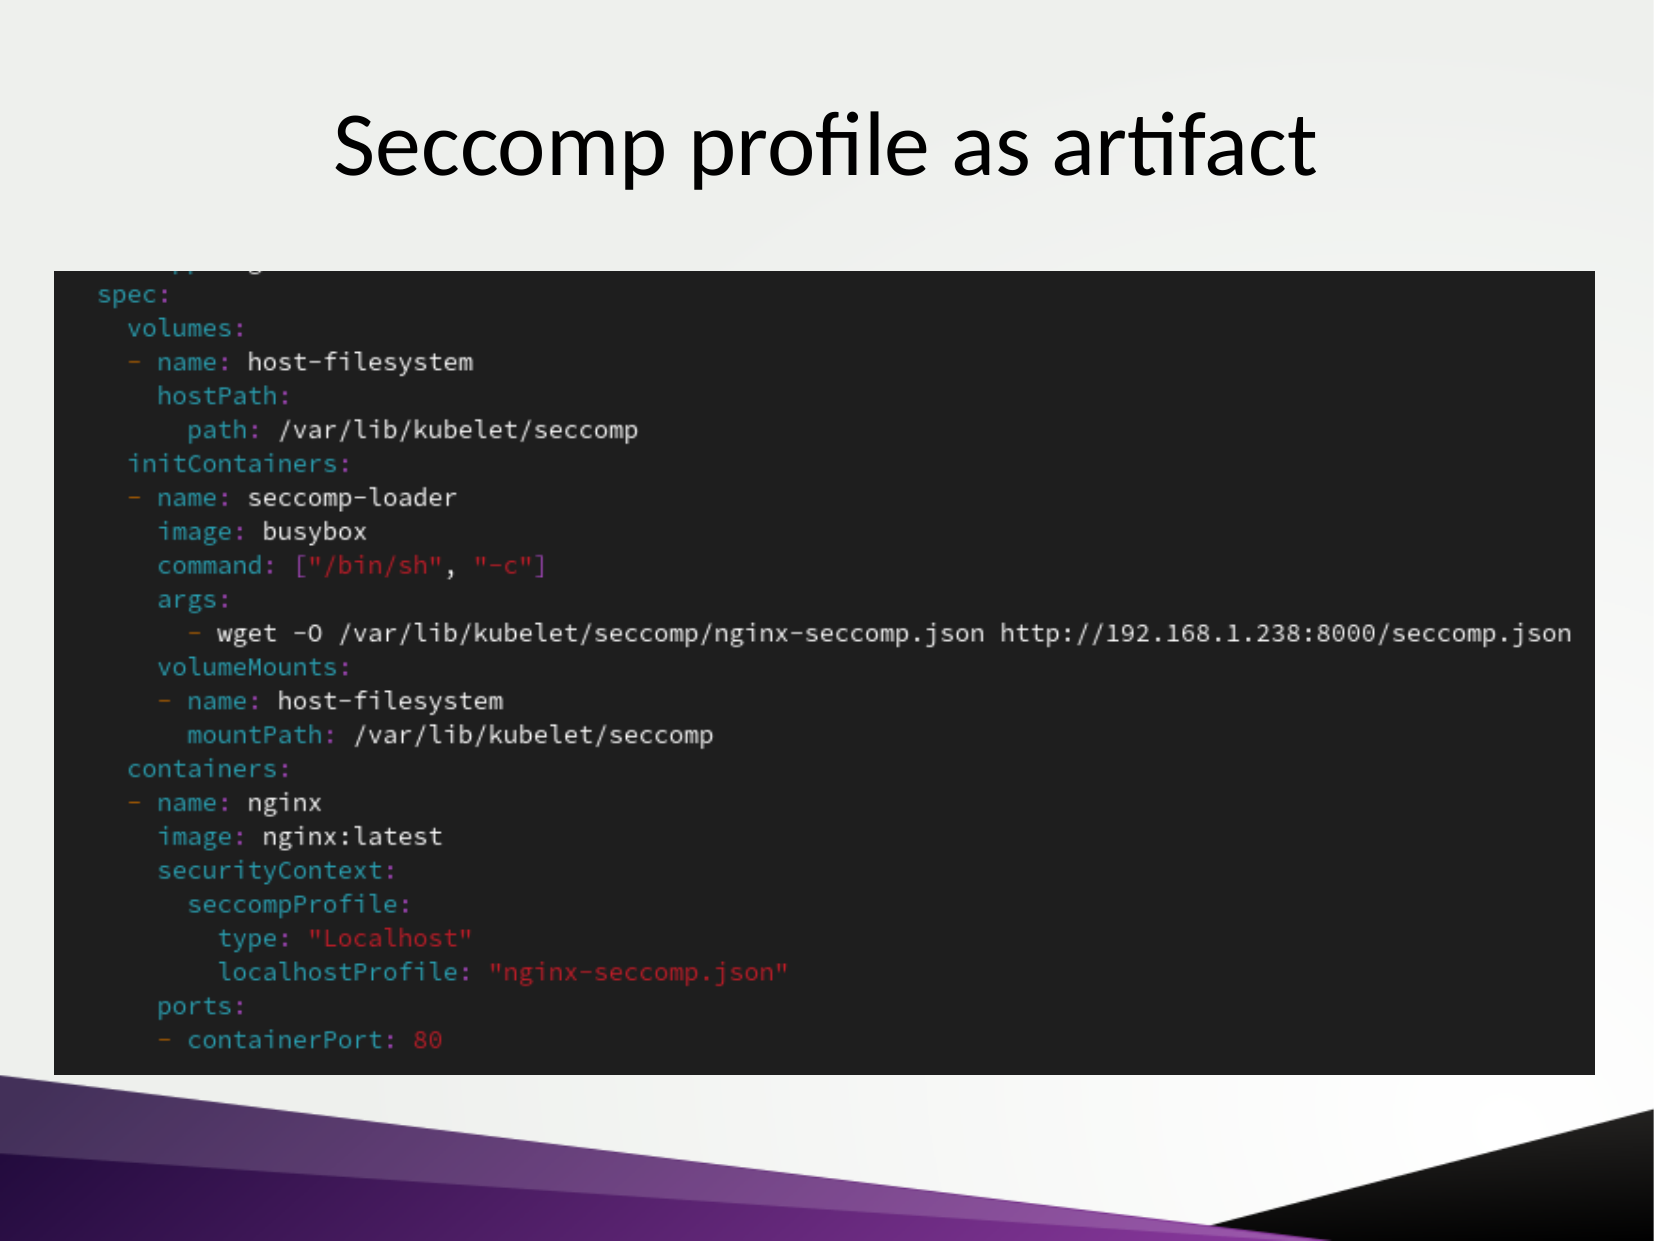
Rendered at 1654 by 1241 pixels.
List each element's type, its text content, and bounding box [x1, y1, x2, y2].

title Seccomp profile as artifact [82, 49, 1571, 257]
picture [0, 0, 1654, 1241]
